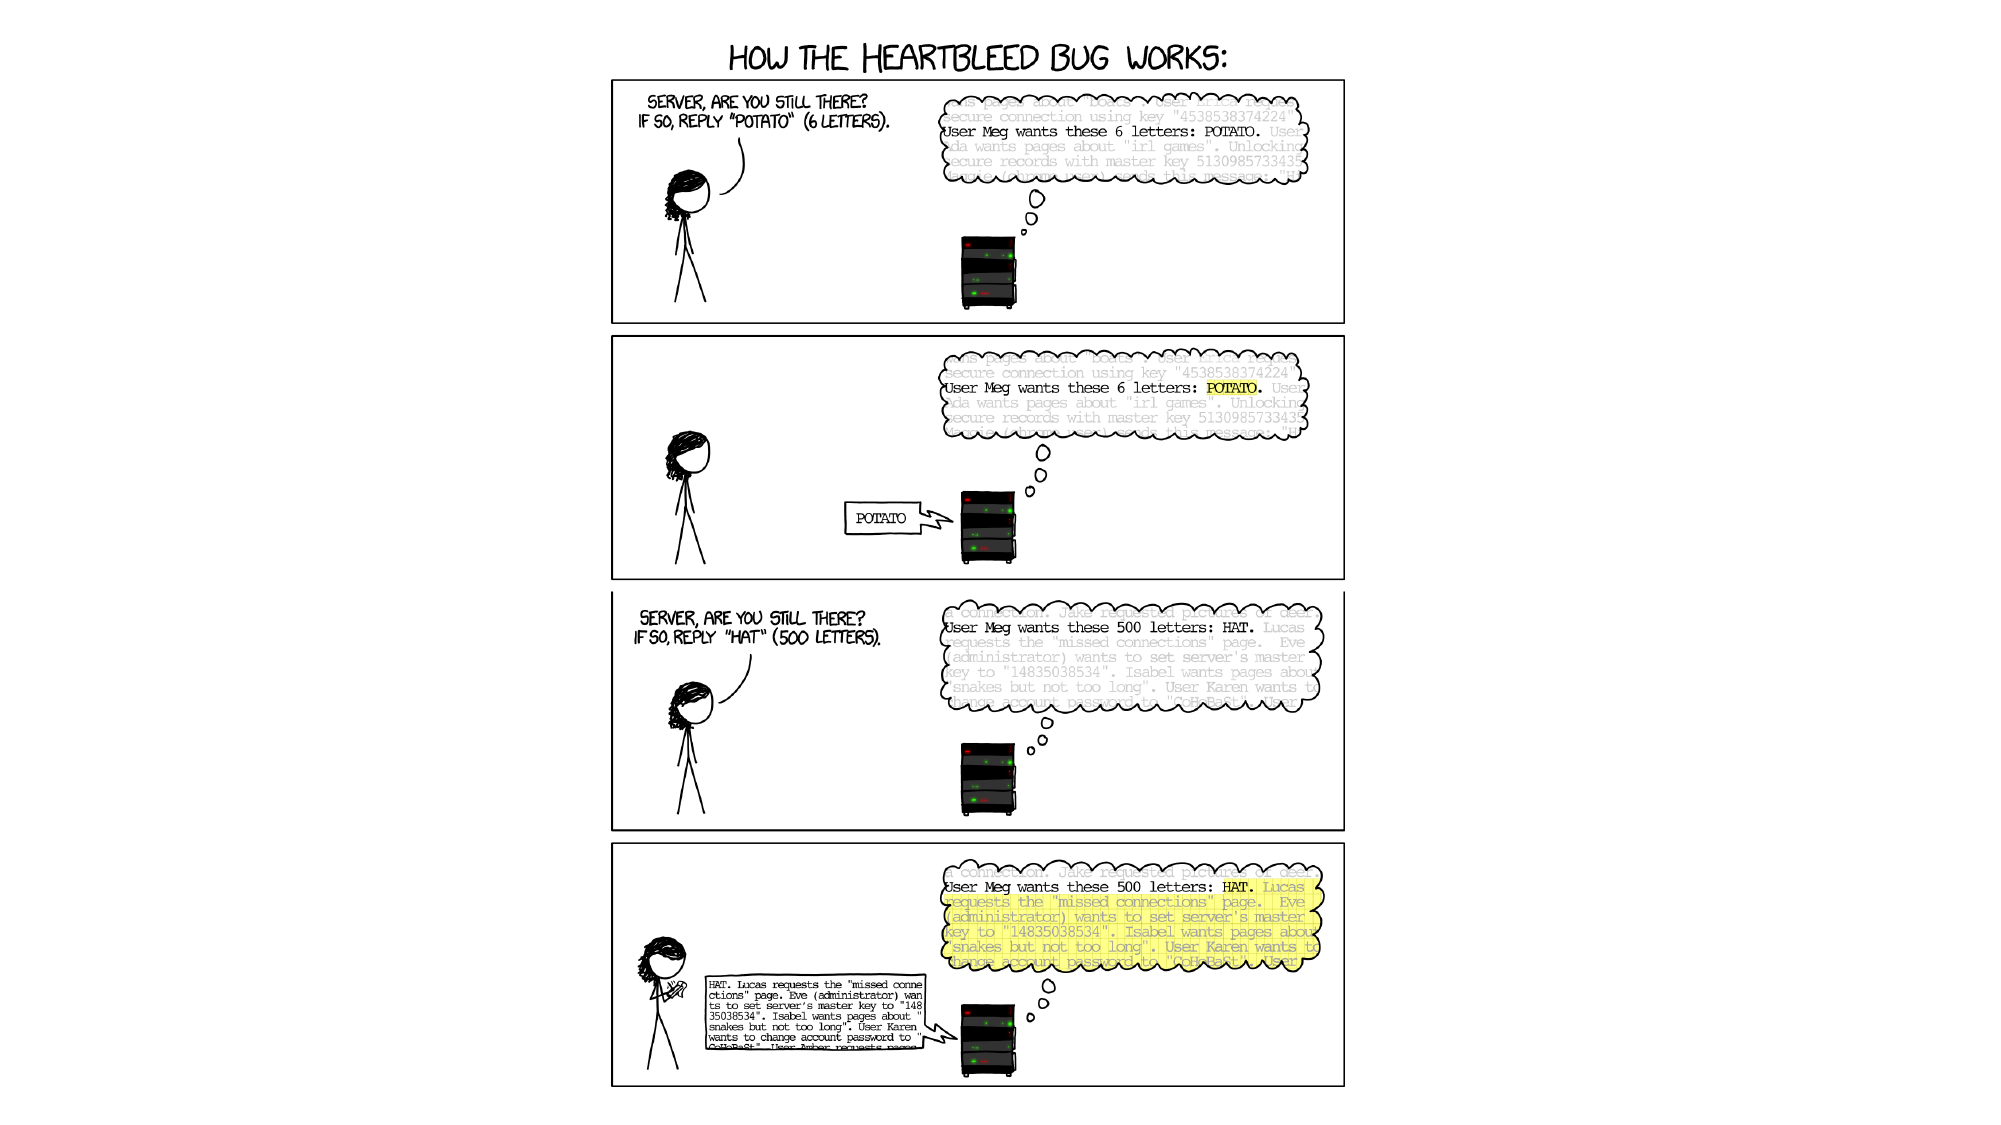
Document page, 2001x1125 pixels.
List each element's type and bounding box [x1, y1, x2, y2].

picture [611, 40, 1345, 1095]
